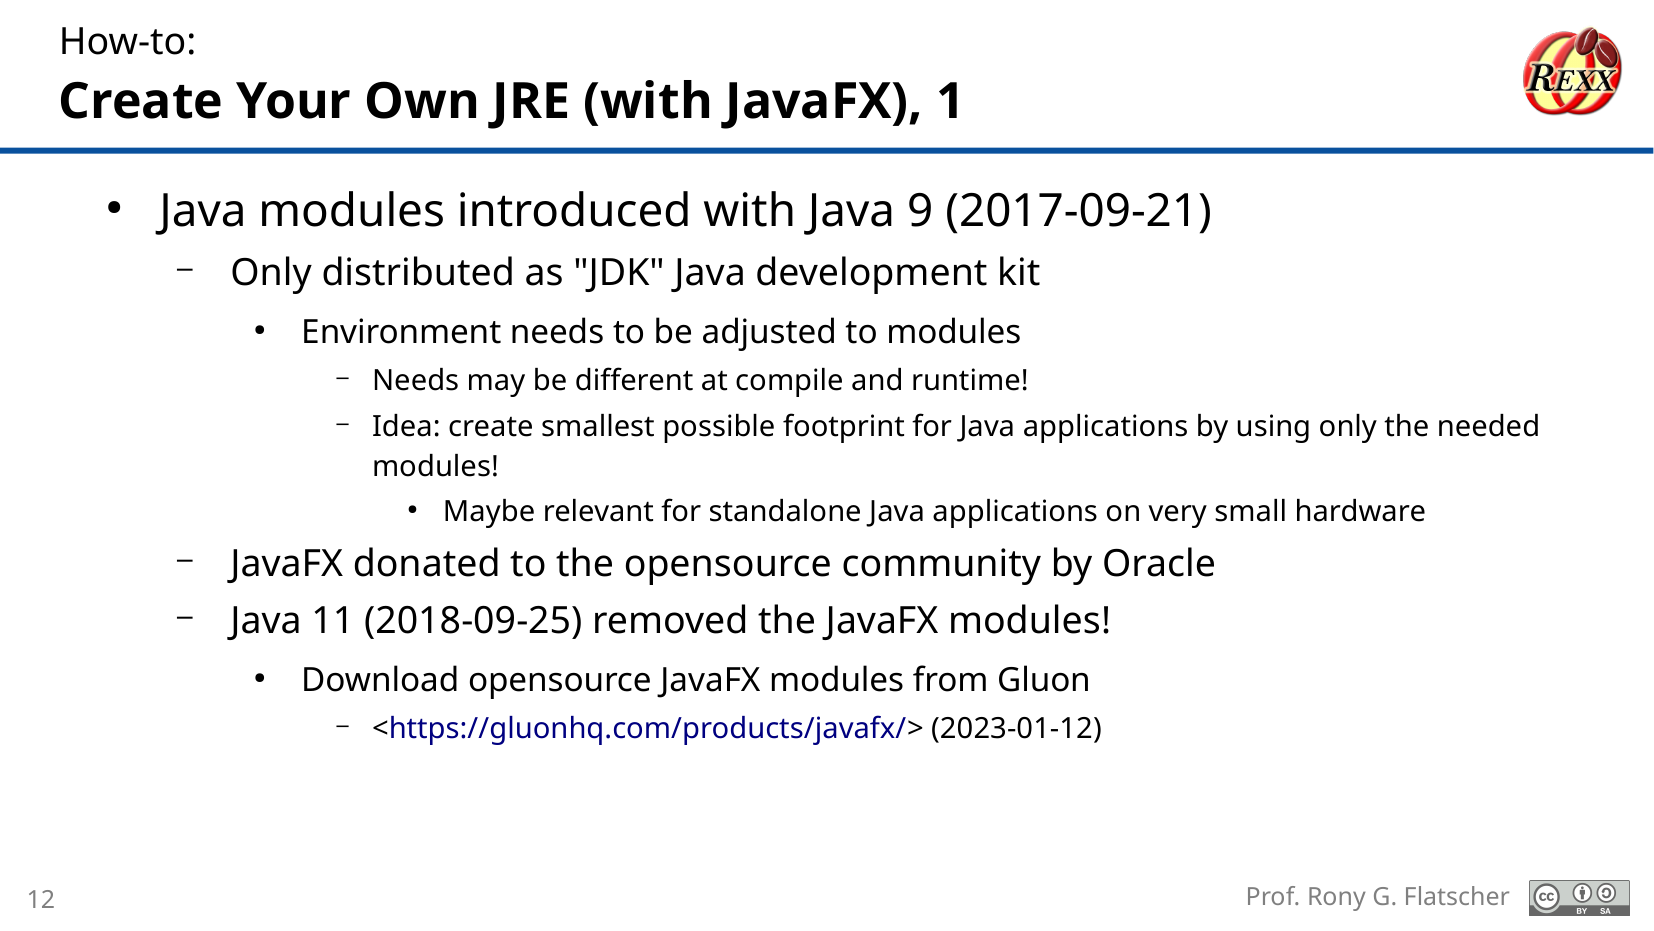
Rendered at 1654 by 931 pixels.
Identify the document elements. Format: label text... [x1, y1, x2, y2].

list Java modules introduced with Java 9 (2017-09-21) Only distributed as "JDK" Java development kit Environment needs to be adjusted to modules Needs may be different at compile and runtime! Idea: create smallest possible footprint for Java applications by using only the needed modules! Maybe relevant for standalone Java applications on very small hardware JavaFX donated to the opensource community by Oracle Java 11 (2018-09-25) removed the JavaFX modules! Download opensource JavaFX modules from Gluon <https://gluonhq.com/products/javafx/> (2023-01-12) [88, 177, 1577, 857]
title How-to: Create Your Own JRE (with JavaFX), 1 [0, 0, 1625, 148]
